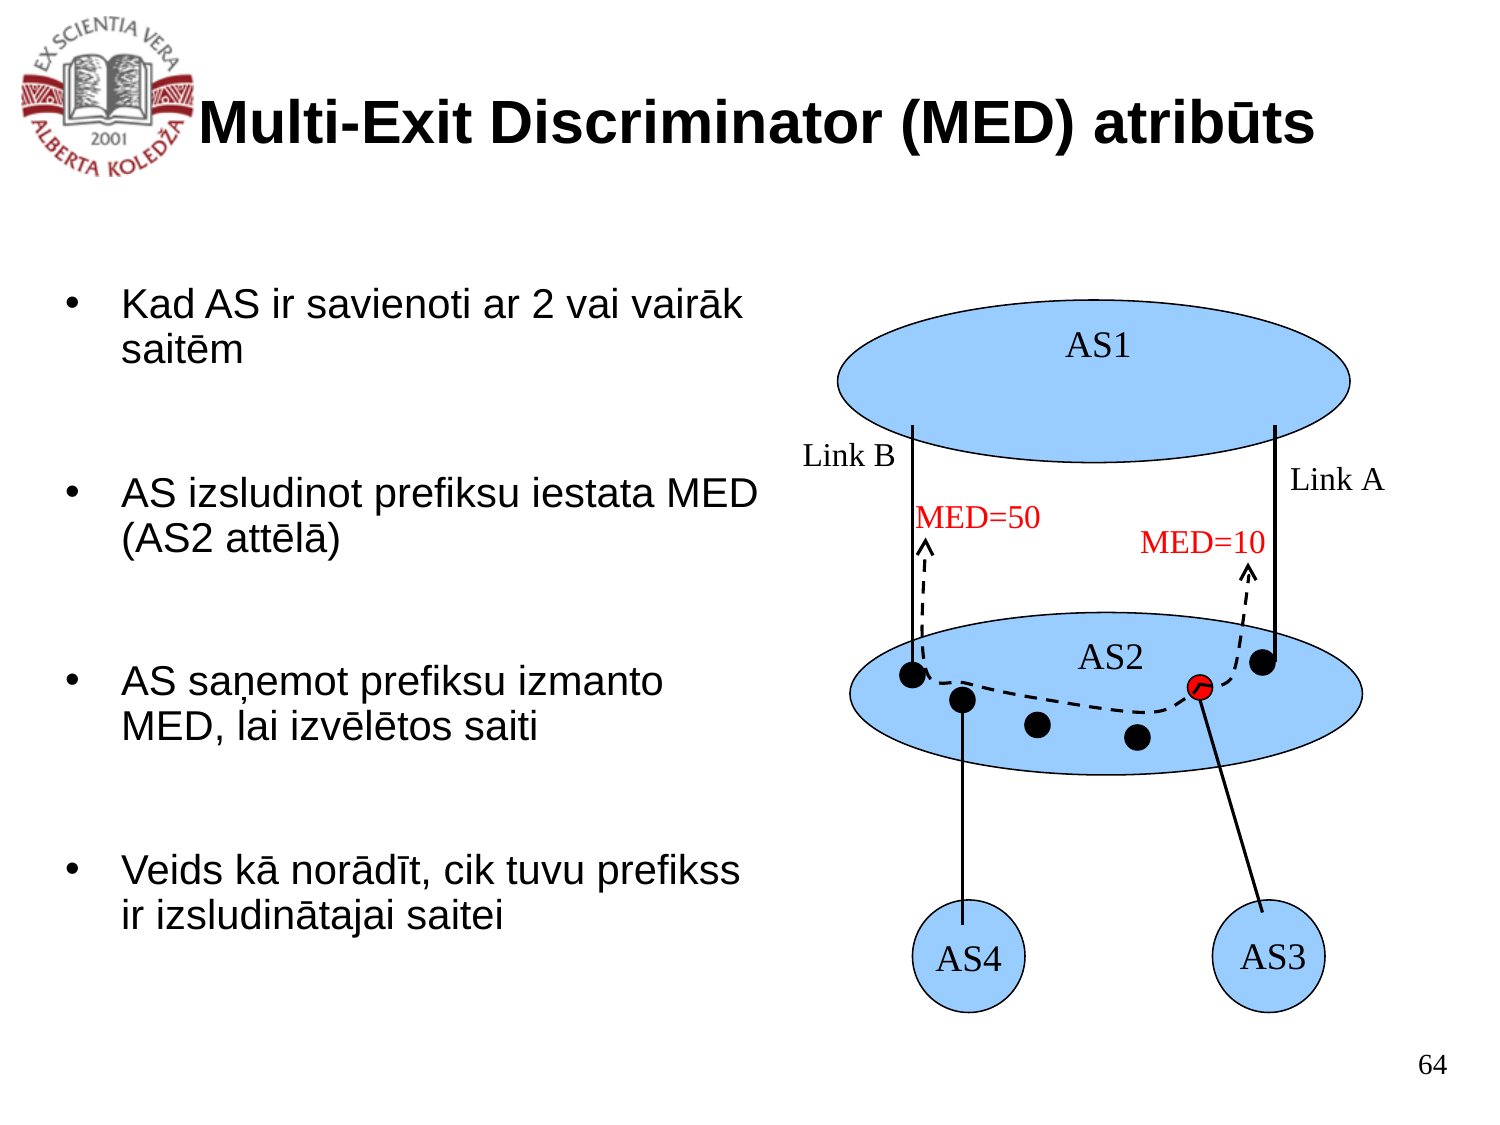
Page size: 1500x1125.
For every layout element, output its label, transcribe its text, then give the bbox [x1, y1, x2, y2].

text_box [921, 987, 1016, 1013]
list Kad AS ir savienoti ar 2 vai vairāk saitēm AS izsludinot prefiksu iestata MED (AS2 attēlā) AS saņemot prefiksu izmanto MED, lai izvēlētos saiti Veids kā norādīt, cik tuvu prefikss ir izsludinātajai saitei [50, 274, 788, 975]
text_box [1322, 938, 1326, 975]
text_box [849, 612, 1363, 775]
title Multi-Exit Discriminator (MED) atribūts [85, 62, 1410, 175]
text_box AS4 [920, 925, 1017, 987]
text_box [1212, 899, 1317, 1013]
text_box <skaitlis> [1312, 1037, 1463, 1101]
text_box MED=50 [900, 487, 1057, 543]
text_box MED=10 [1125, 512, 1282, 568]
text_box [964, 899, 1016, 925]
text_box Link B [787, 424, 911, 481]
picture [21, 16, 194, 177]
text_box [1017, 927, 1026, 986]
text_box AS3 [1225, 924, 1322, 986]
text_box AS1 [1050, 312, 1147, 373]
text_box [912, 928, 920, 985]
text_box [837, 299, 1351, 463]
text_box AS2 [1062, 624, 1160, 686]
text_box [921, 900, 961, 925]
text_box Link A [1275, 449, 1401, 506]
